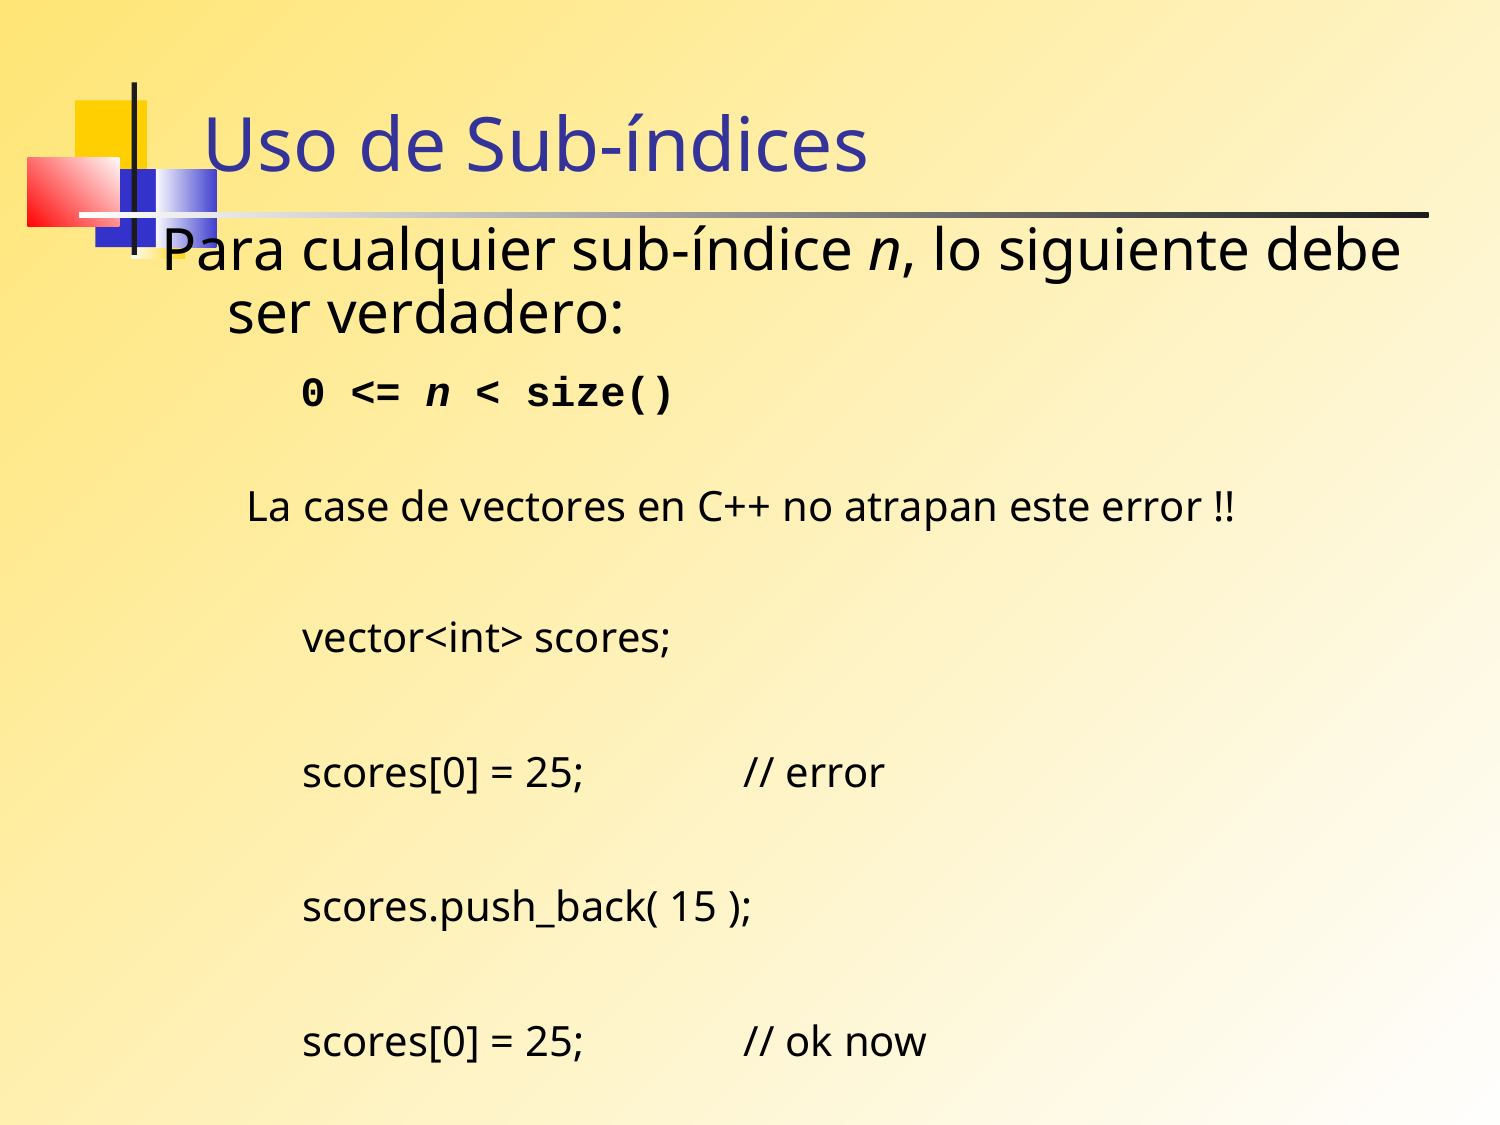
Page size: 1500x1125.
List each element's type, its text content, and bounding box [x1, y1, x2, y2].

list vector<int> scores; scores[0] = 25; // error scores.push_back( 15 ); scores[0] = 25; // ok now [287, 600, 1450, 1051]
text_box Para cualquier sub-índice n, lo siguiente debe ser verdadero: 0 <= n < size()‏ La case de vectores en C++ no atrapan este error !! [137, 212, 1463, 538]
title Uso de Sub-índices [187, 37, 1466, 201]
